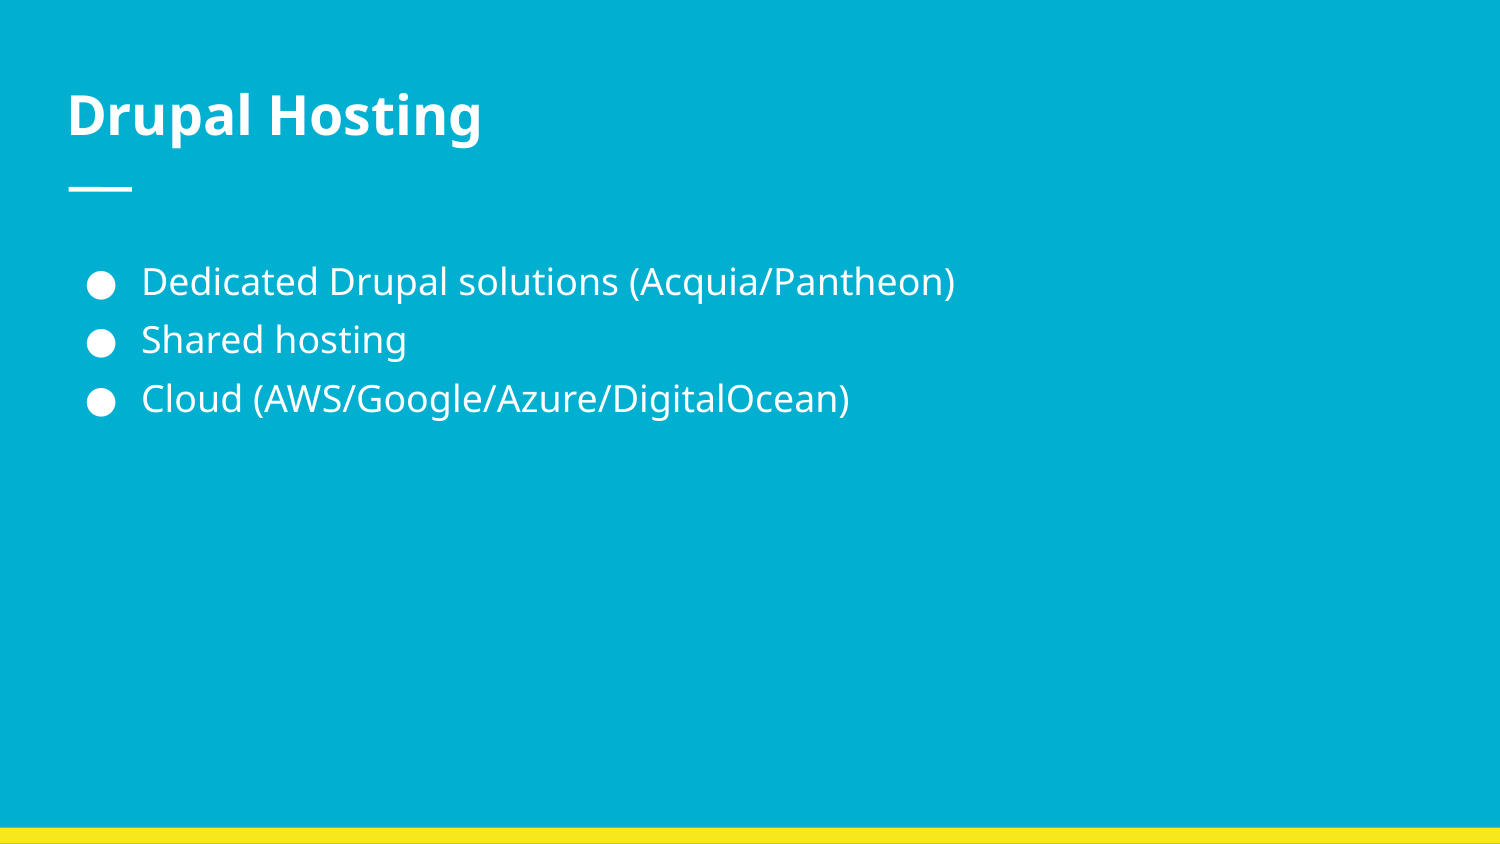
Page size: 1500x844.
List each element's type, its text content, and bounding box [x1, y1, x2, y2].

list Dedicated Drupal solutions (Acquia/Pantheon) Shared hosting Cloud (AWS/Google/Azure/DigitalOcean) [51, 232, 1449, 750]
title Drupal Hosting [51, 61, 1449, 167]
